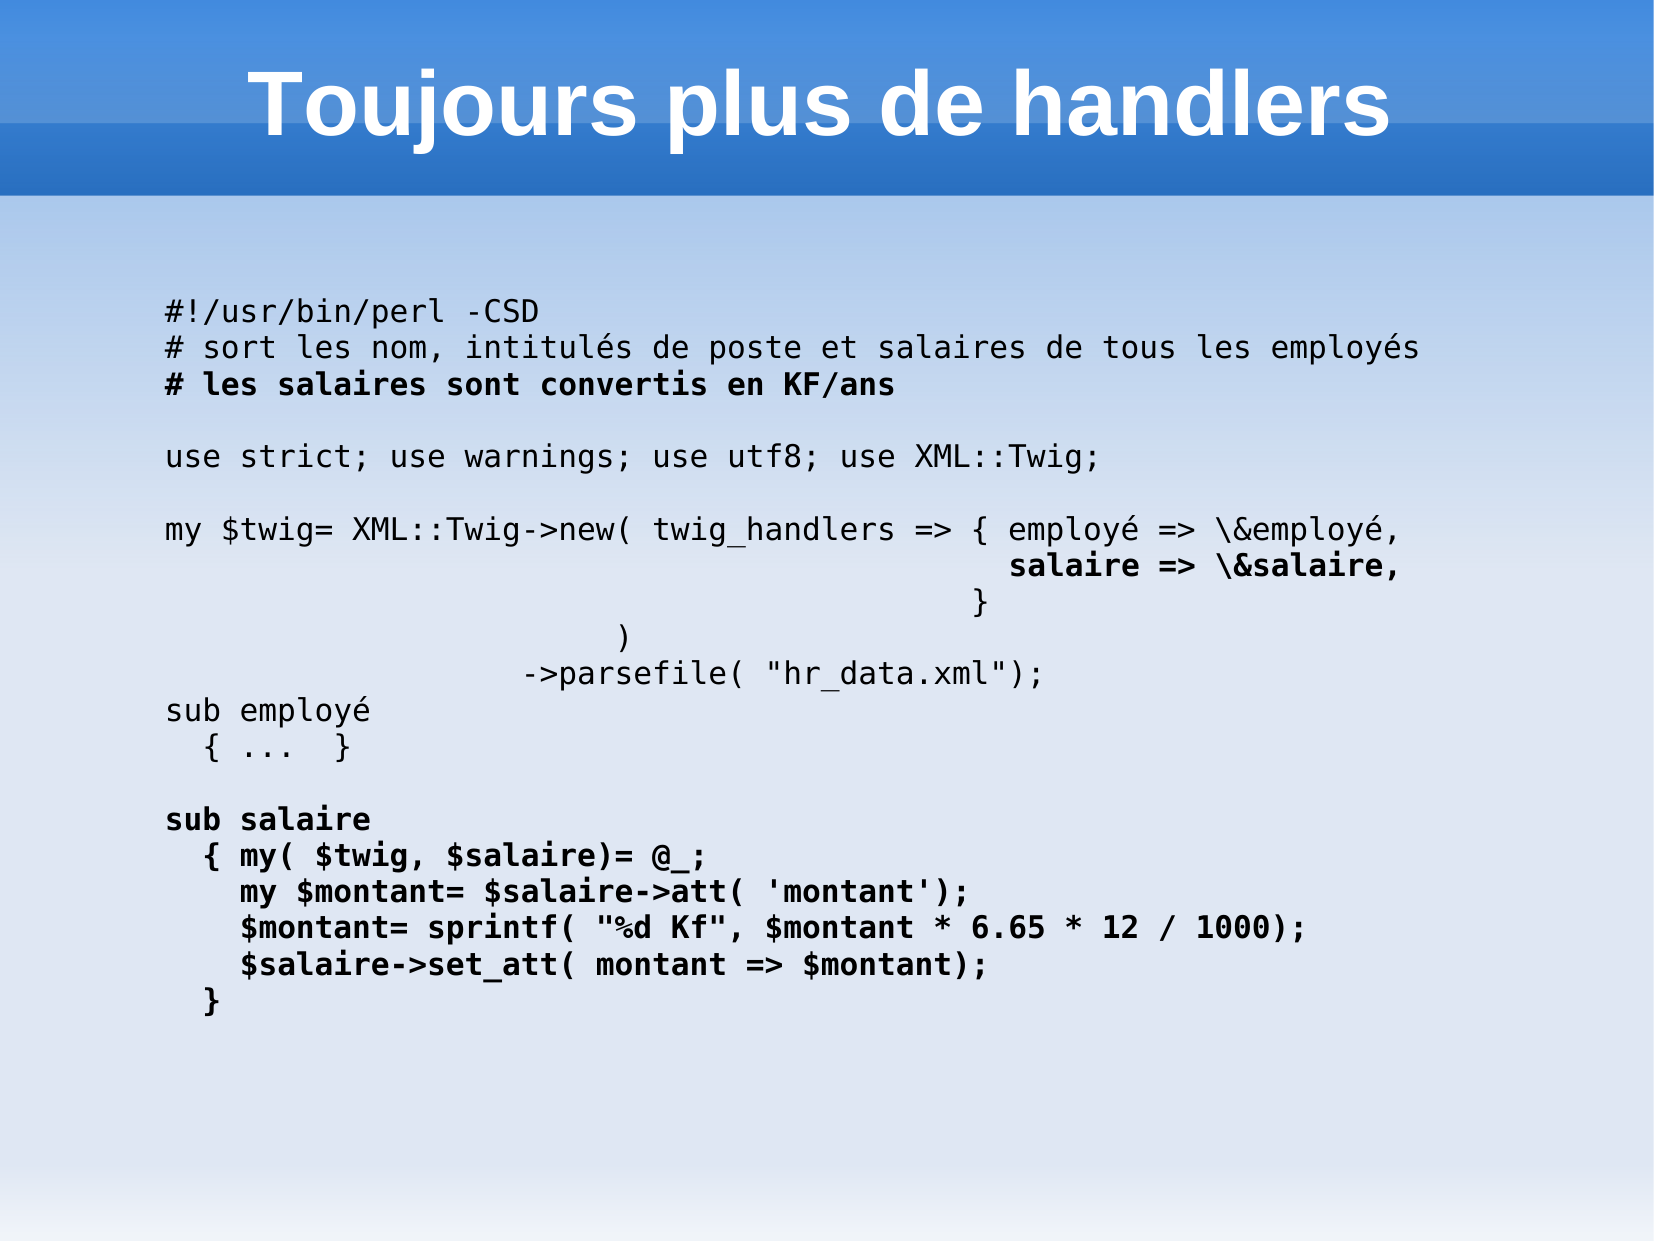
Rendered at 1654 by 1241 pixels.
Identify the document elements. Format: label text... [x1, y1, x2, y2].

picture [0, 0, 1654, 1241]
text_box #!/usr/bin/perl -CSD # sort les nom, intitulés de poste et salaires de tous les employés # les salaires sont convertis en KF/ans use strict; use warnings; use utf8; use XML::Twig; my $twig= XML::Twig->new( twig_handlers => { employé => \&employé, salaire => \&salaire, } ) ->parsefile( "hr_data.xml"); sub employé { ... } sub salaire { my( $twig, $salaire)= @_; my $montant= $salaire->att( 'montant'); $montant= sprintf( "%d Kf", $montant * 6.65 * 12 / 1000); $salaire->set_att( montant => $montant); } [150, 286, 1463, 1031]
title Toujours plus de handlers [76, 0, 1565, 208]
